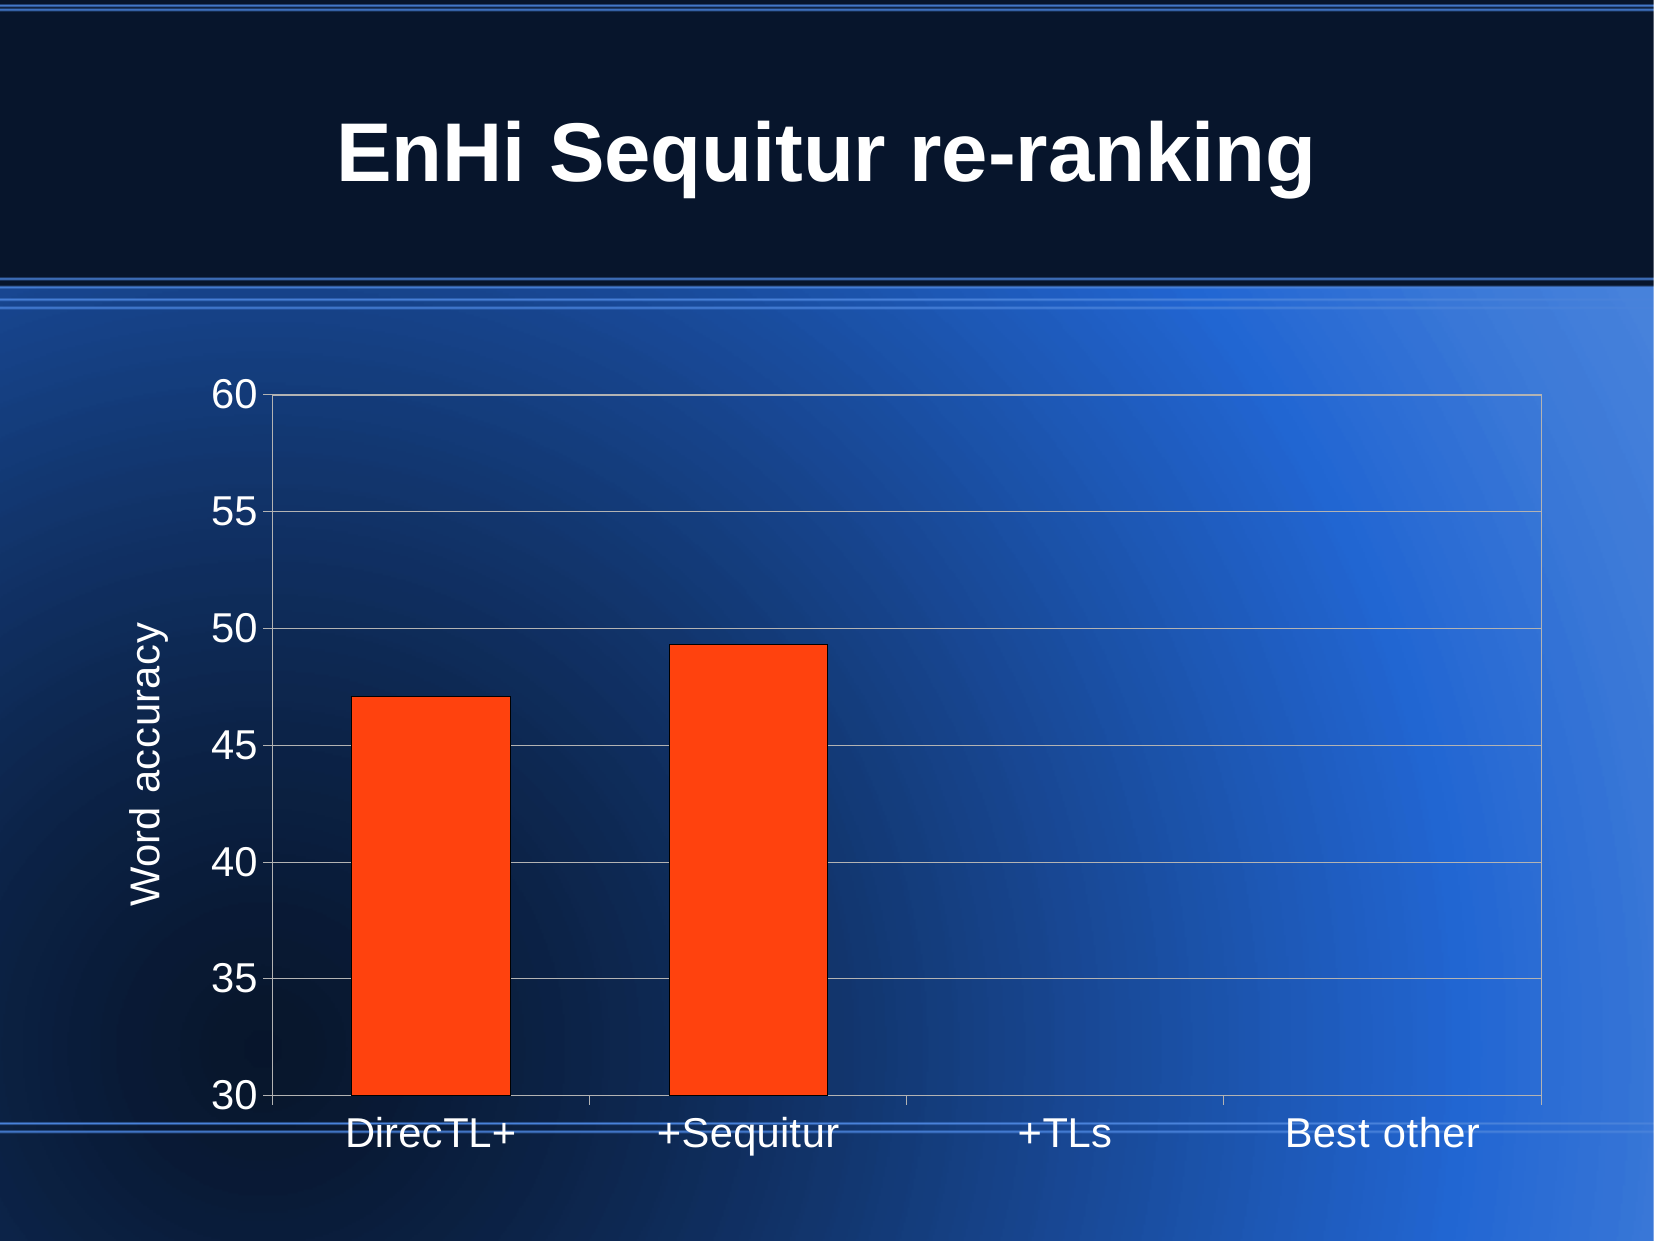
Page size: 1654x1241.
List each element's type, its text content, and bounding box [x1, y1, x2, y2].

picture [0, 0, 1654, 1241]
title EnHi Sequitur re-ranking [82, 49, 1571, 257]
chart [82, 355, 1571, 1174]
